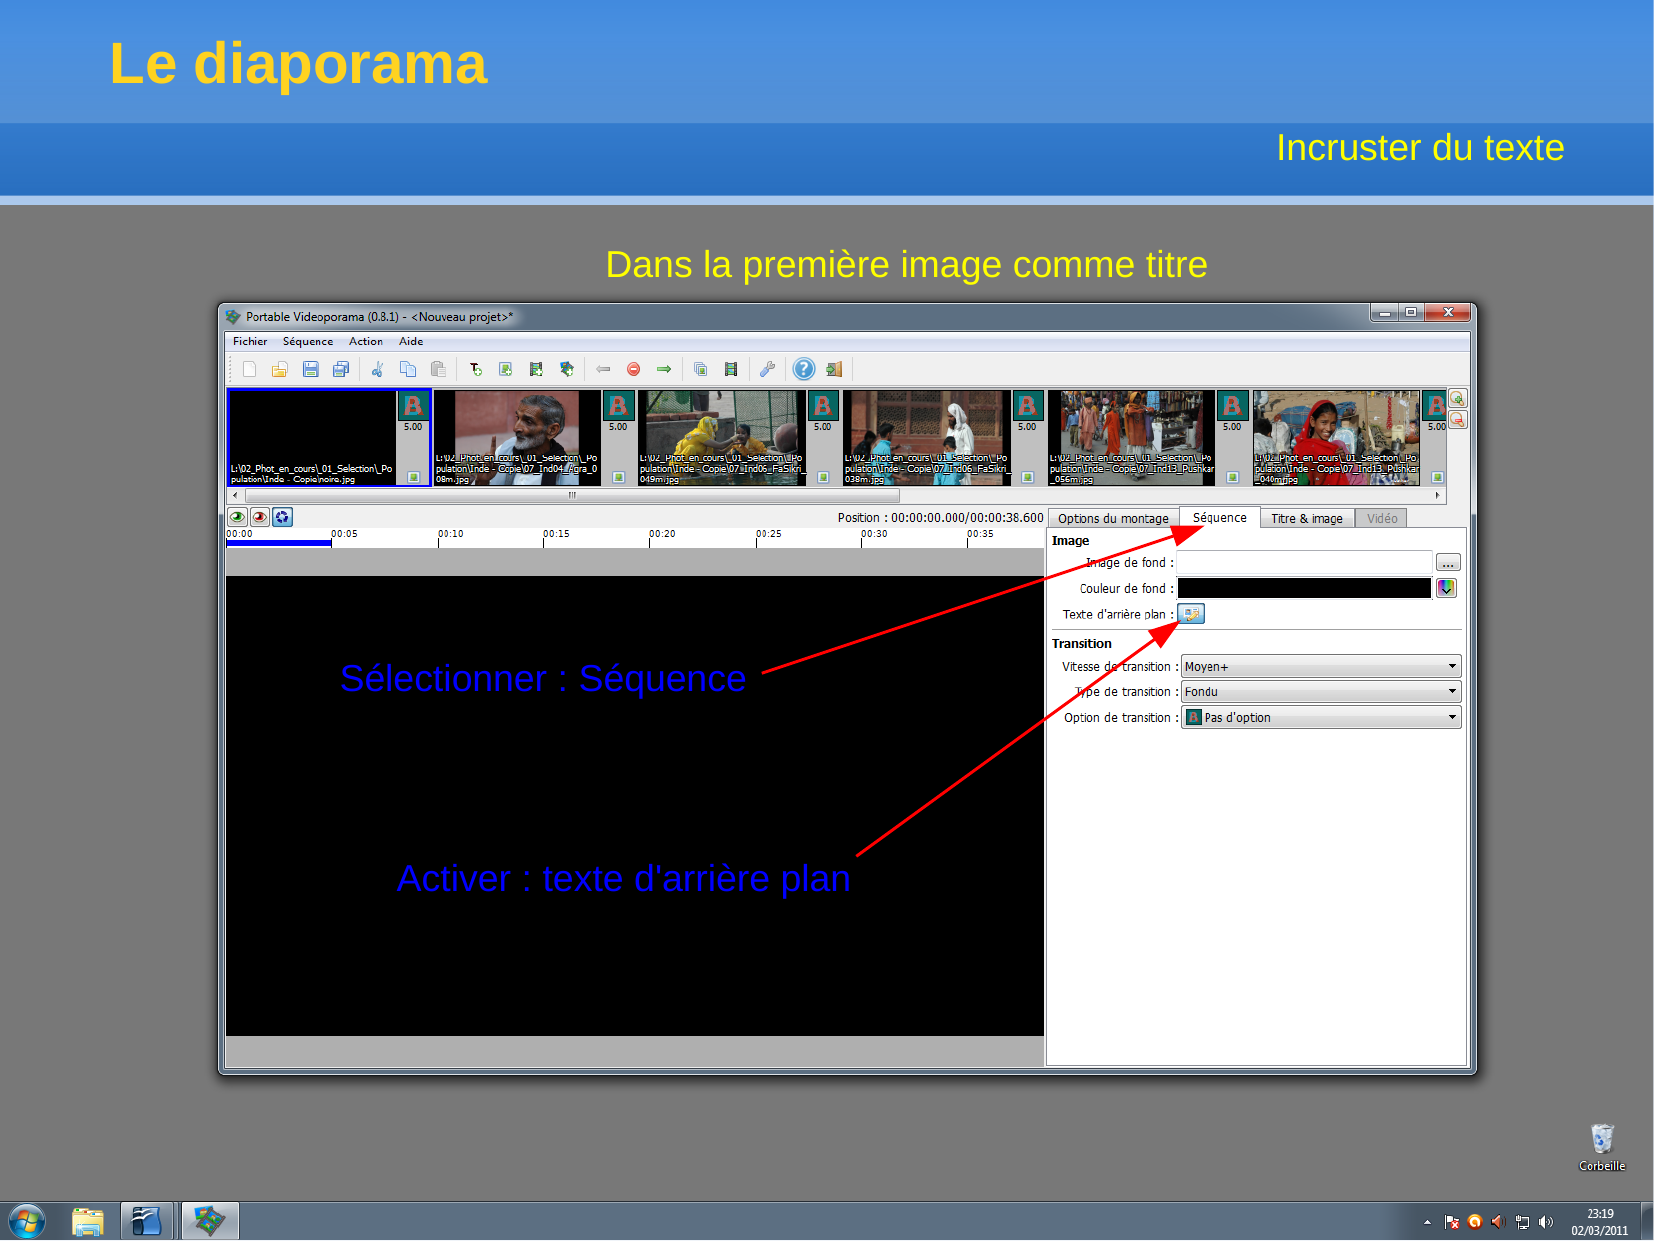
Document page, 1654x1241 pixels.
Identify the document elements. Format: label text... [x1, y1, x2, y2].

text_box Incruster du texte [1240, 77, 1654, 176]
picture [0, 0, 1654, 1240]
text_box Activer : texte d'arrière plan [381, 850, 866, 908]
text_box Sélectionner : Séquence [324, 649, 762, 707]
text_box Le diaporama [5, 17, 609, 107]
text_box Dans la première image comme titre [590, 236, 1224, 294]
